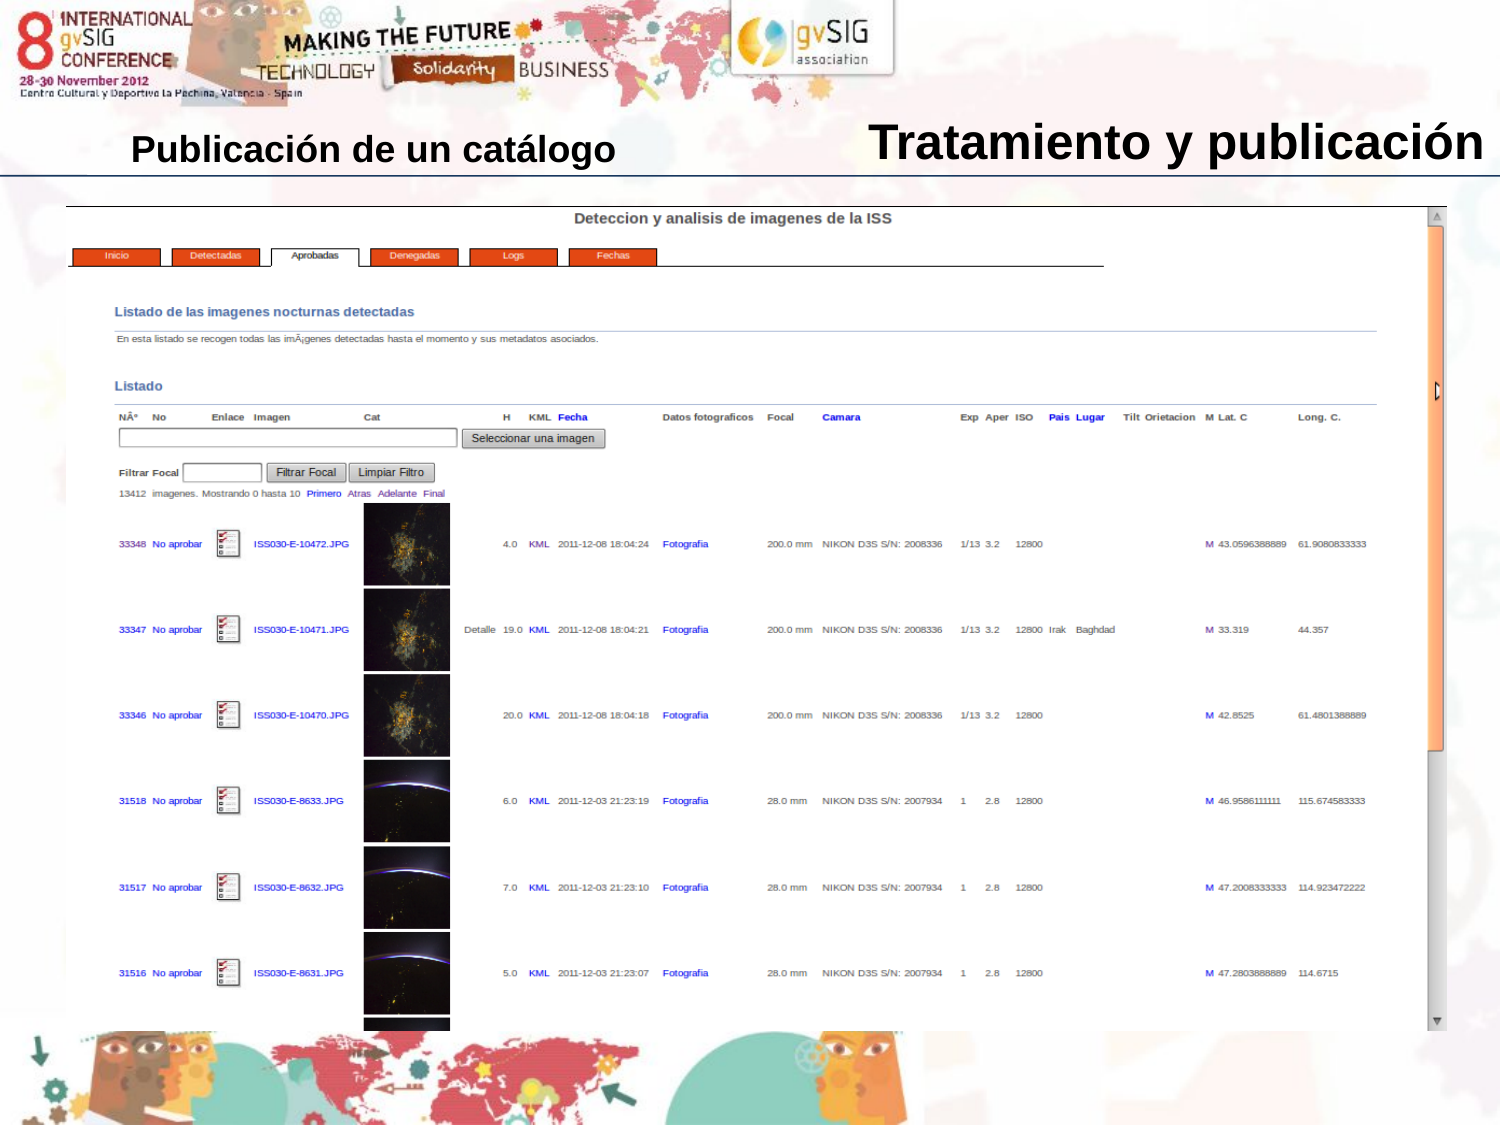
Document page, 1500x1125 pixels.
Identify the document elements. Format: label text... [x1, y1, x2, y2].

picture [0, 177, 1500, 1125]
text_box Tratamiento y publicación [853, 102, 1500, 175]
picture [0, 0, 1500, 175]
text_box Publicación de un catálogo [116, 117, 633, 177]
